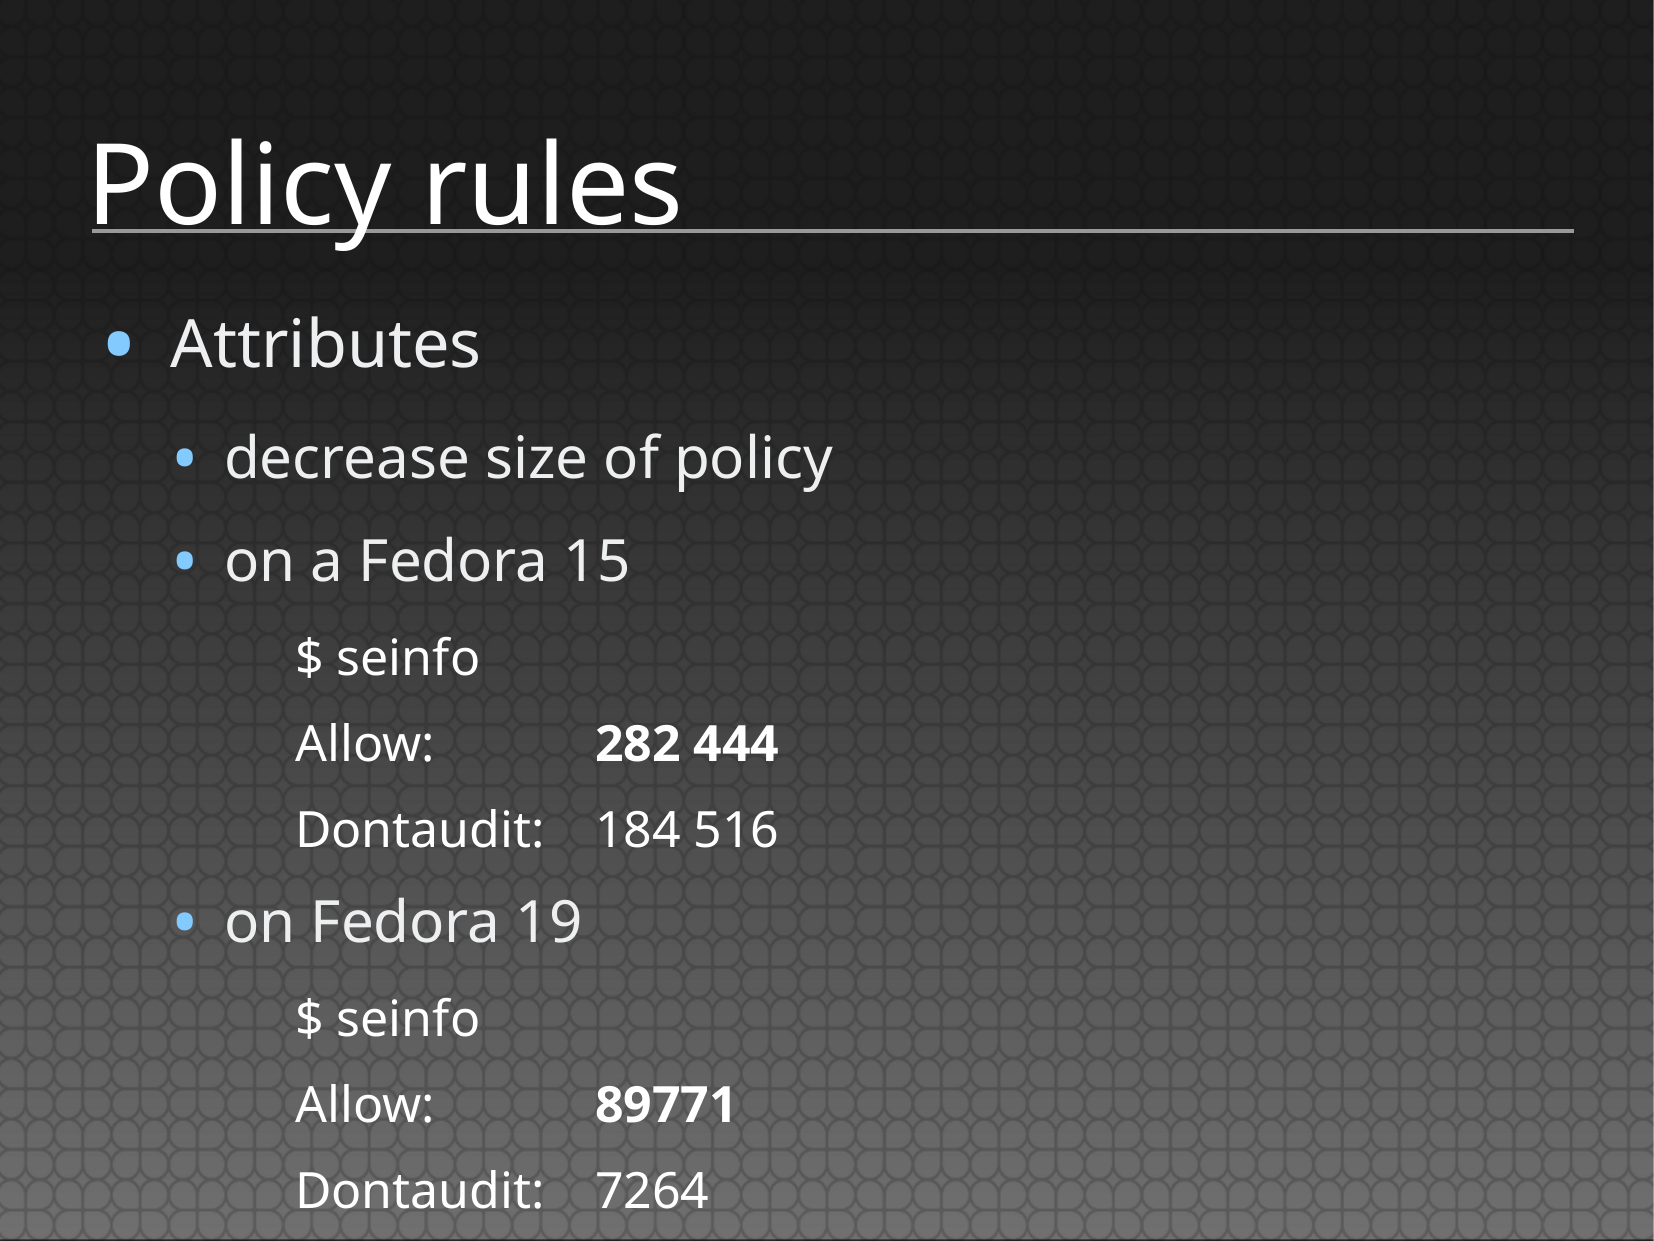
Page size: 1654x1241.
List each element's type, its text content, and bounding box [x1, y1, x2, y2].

list Attributes decrease size of policy on a Fedora 15 $ seinfo Allow: 282 444 Dontaudit: 184 516 on Fedora 19 $ seinfo Allow: 89771 Dontaudit: 7264 [82, 296, 1571, 1241]
picture [0, 0, 1654, 1241]
title Policy rules [86, 110, 1576, 251]
